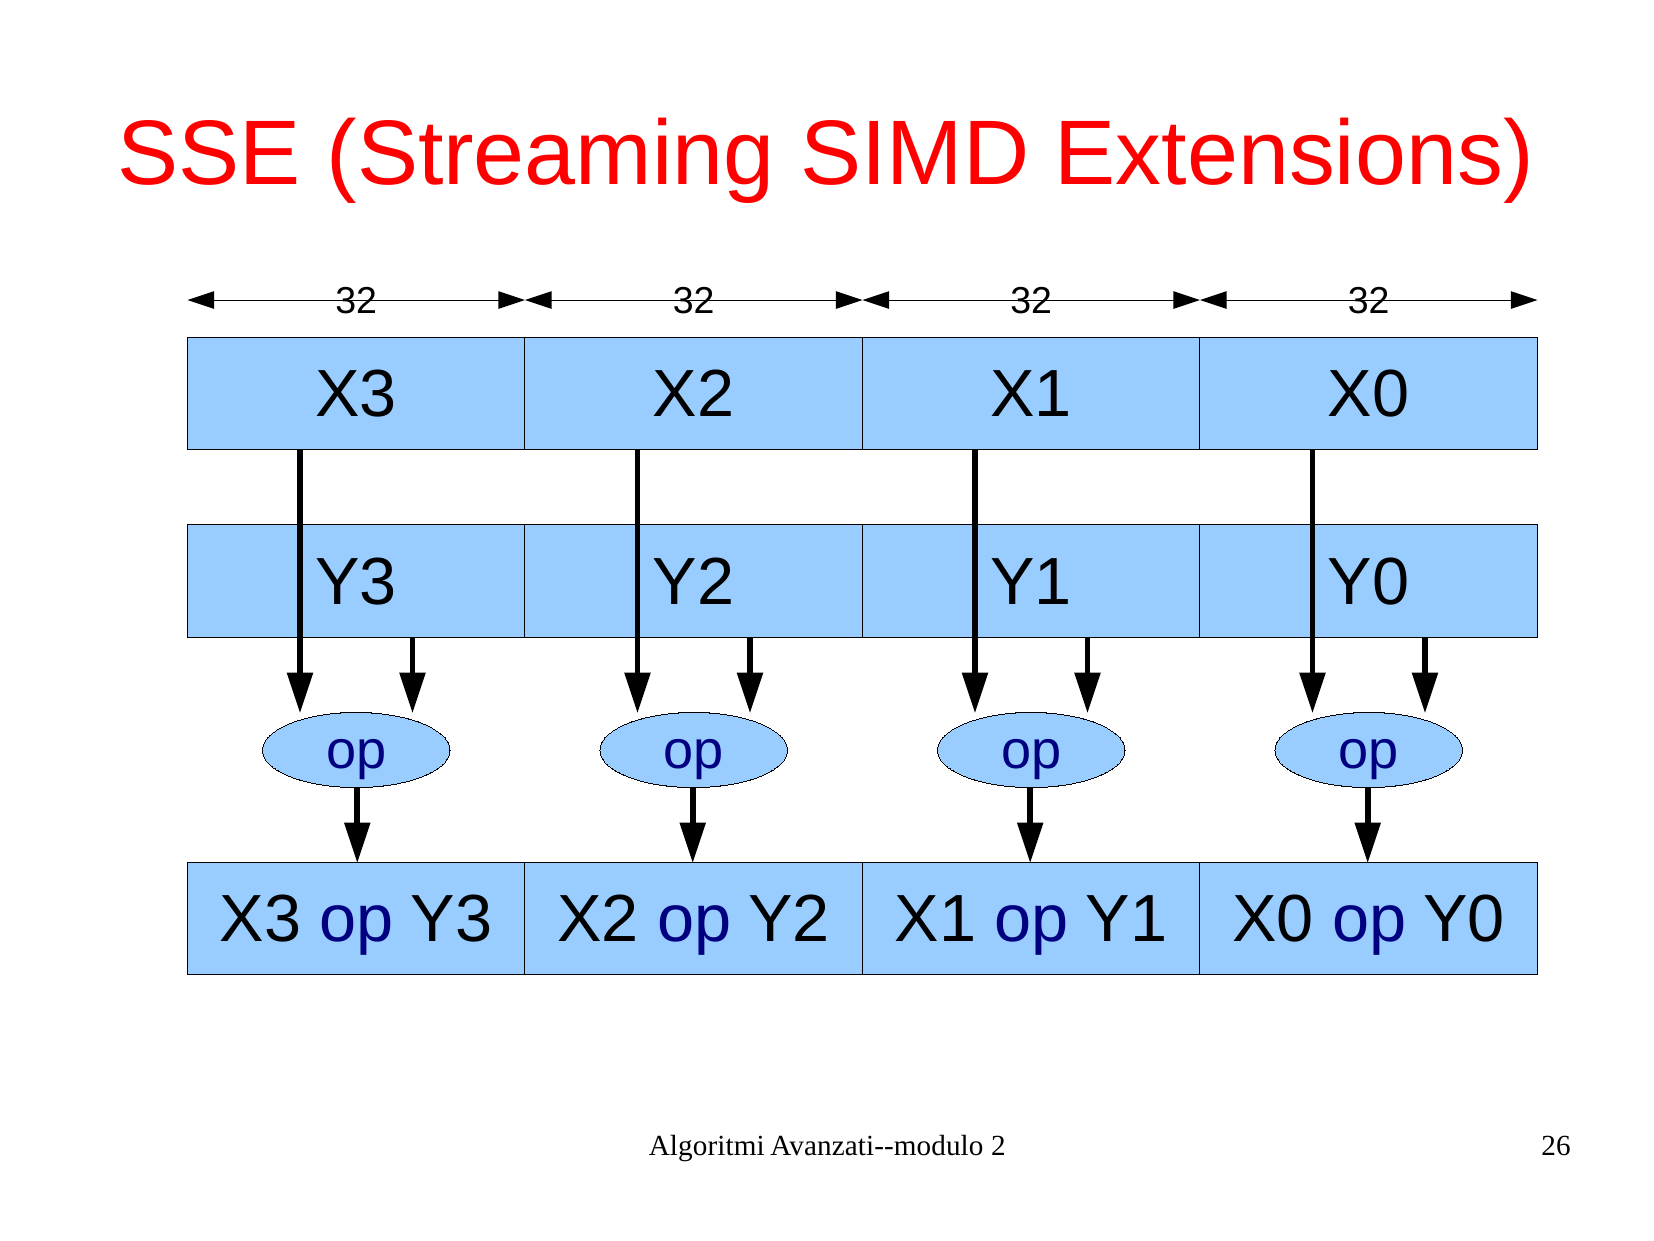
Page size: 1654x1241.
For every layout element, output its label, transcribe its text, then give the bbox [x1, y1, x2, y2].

text_box Y0 [1315, 524, 1538, 638]
text_box X3 [187, 337, 524, 450]
text_box Y1 [862, 524, 972, 638]
text_box Y0 [1199, 524, 1310, 638]
text_box op [1274, 712, 1463, 788]
text_box Y2 [640, 524, 862, 638]
text_box Y3 [187, 524, 297, 638]
text_box op [937, 712, 1126, 788]
text_box X2 op Y2 [524, 862, 862, 975]
text_box X2 [524, 337, 862, 450]
text_box X3 op Y3 [187, 862, 524, 975]
text_box Y2 [524, 524, 635, 638]
text_box X1 op Y1 [862, 862, 1199, 975]
text_box Y3 [303, 524, 524, 638]
text_box X0 op Y0 [1199, 862, 1538, 975]
title SSE (Streaming SIMD Extensions) [82, 49, 1571, 257]
text_box X1 [862, 337, 1199, 450]
text_box op [599, 712, 788, 788]
text_box Y1 [978, 524, 1199, 638]
text_box X0 [1199, 337, 1538, 450]
text_box op [262, 712, 451, 788]
